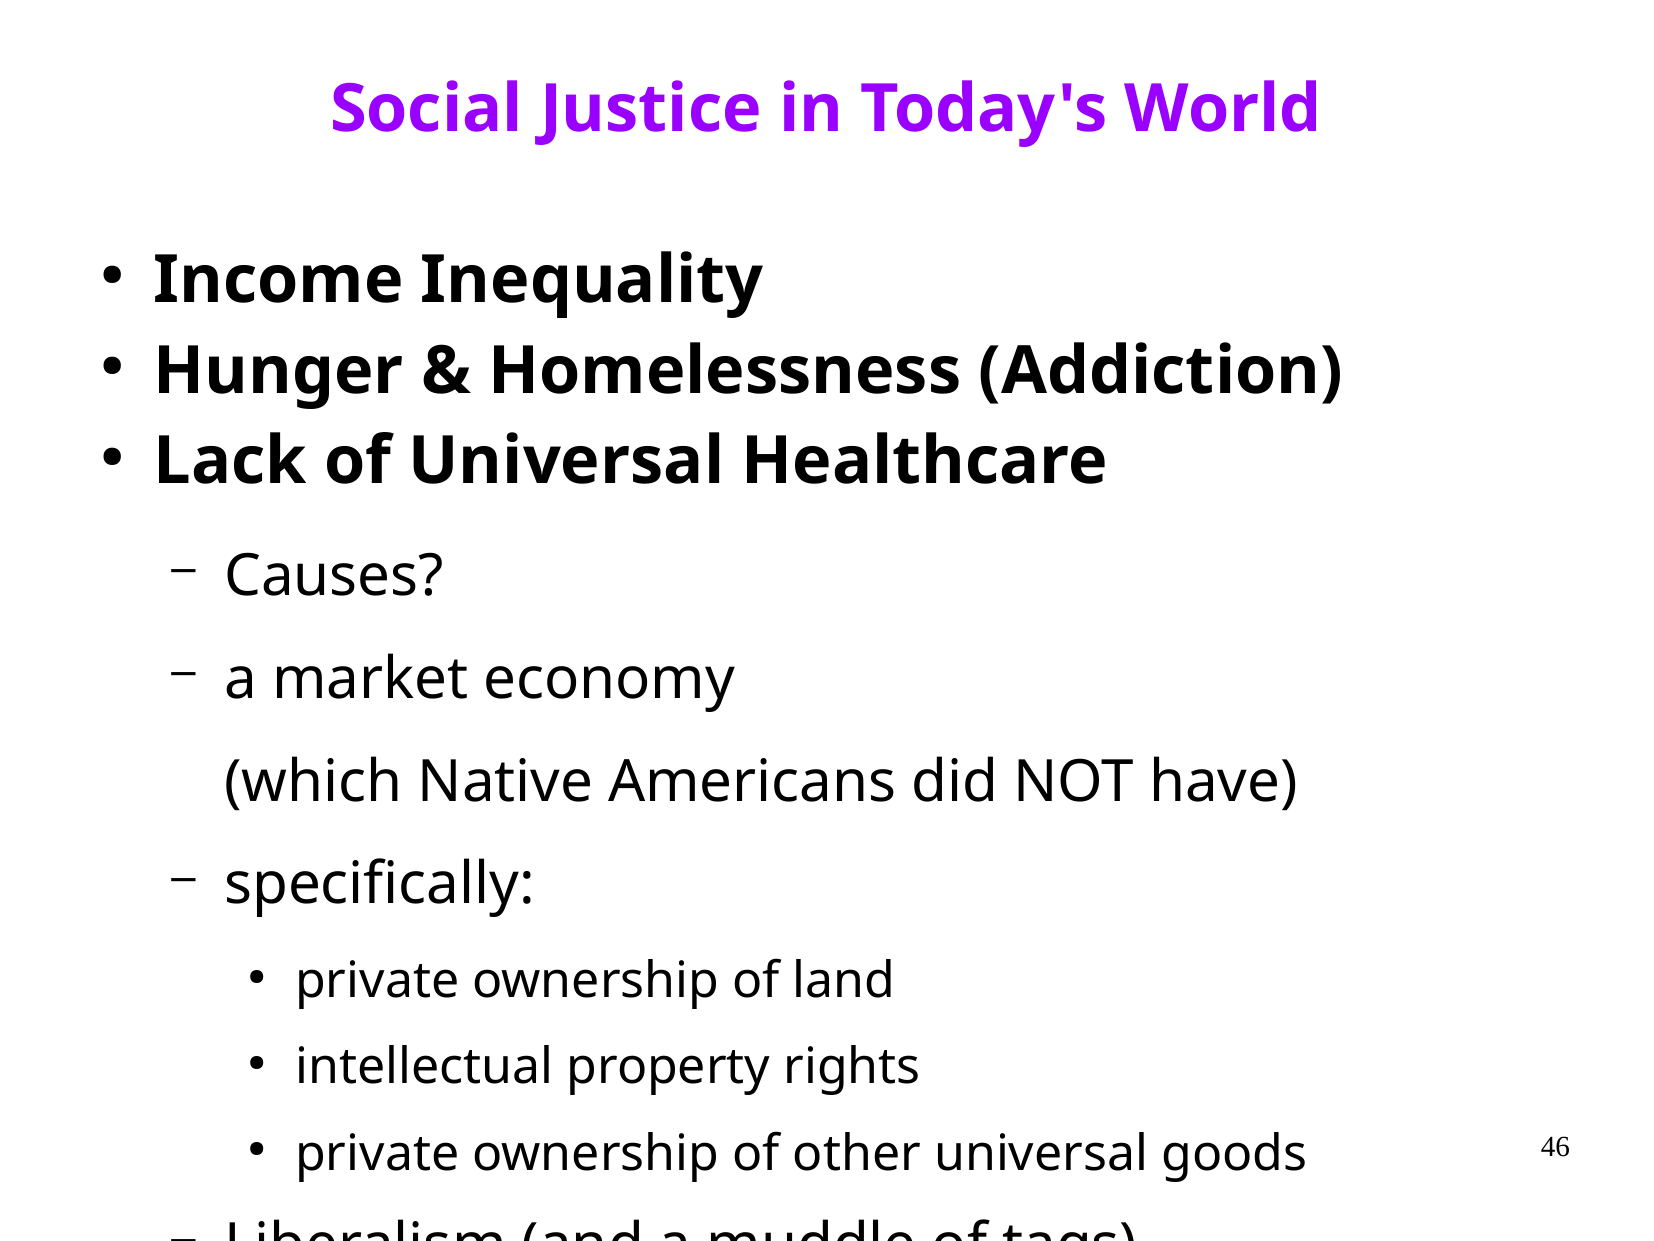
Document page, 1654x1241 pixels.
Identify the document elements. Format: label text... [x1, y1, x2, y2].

title Social Justice in Today's World [82, 2, 1571, 210]
list Income Inequality Hunger & Homelessness (Addiction) Lack of Universal Healthcare Causes? a market economy (which Native Americans did NOT have) specifically: private ownership of land intellectual property rights private ownership of other universal goods Liberalism (and a muddle of tags) [82, 231, 1571, 1184]
